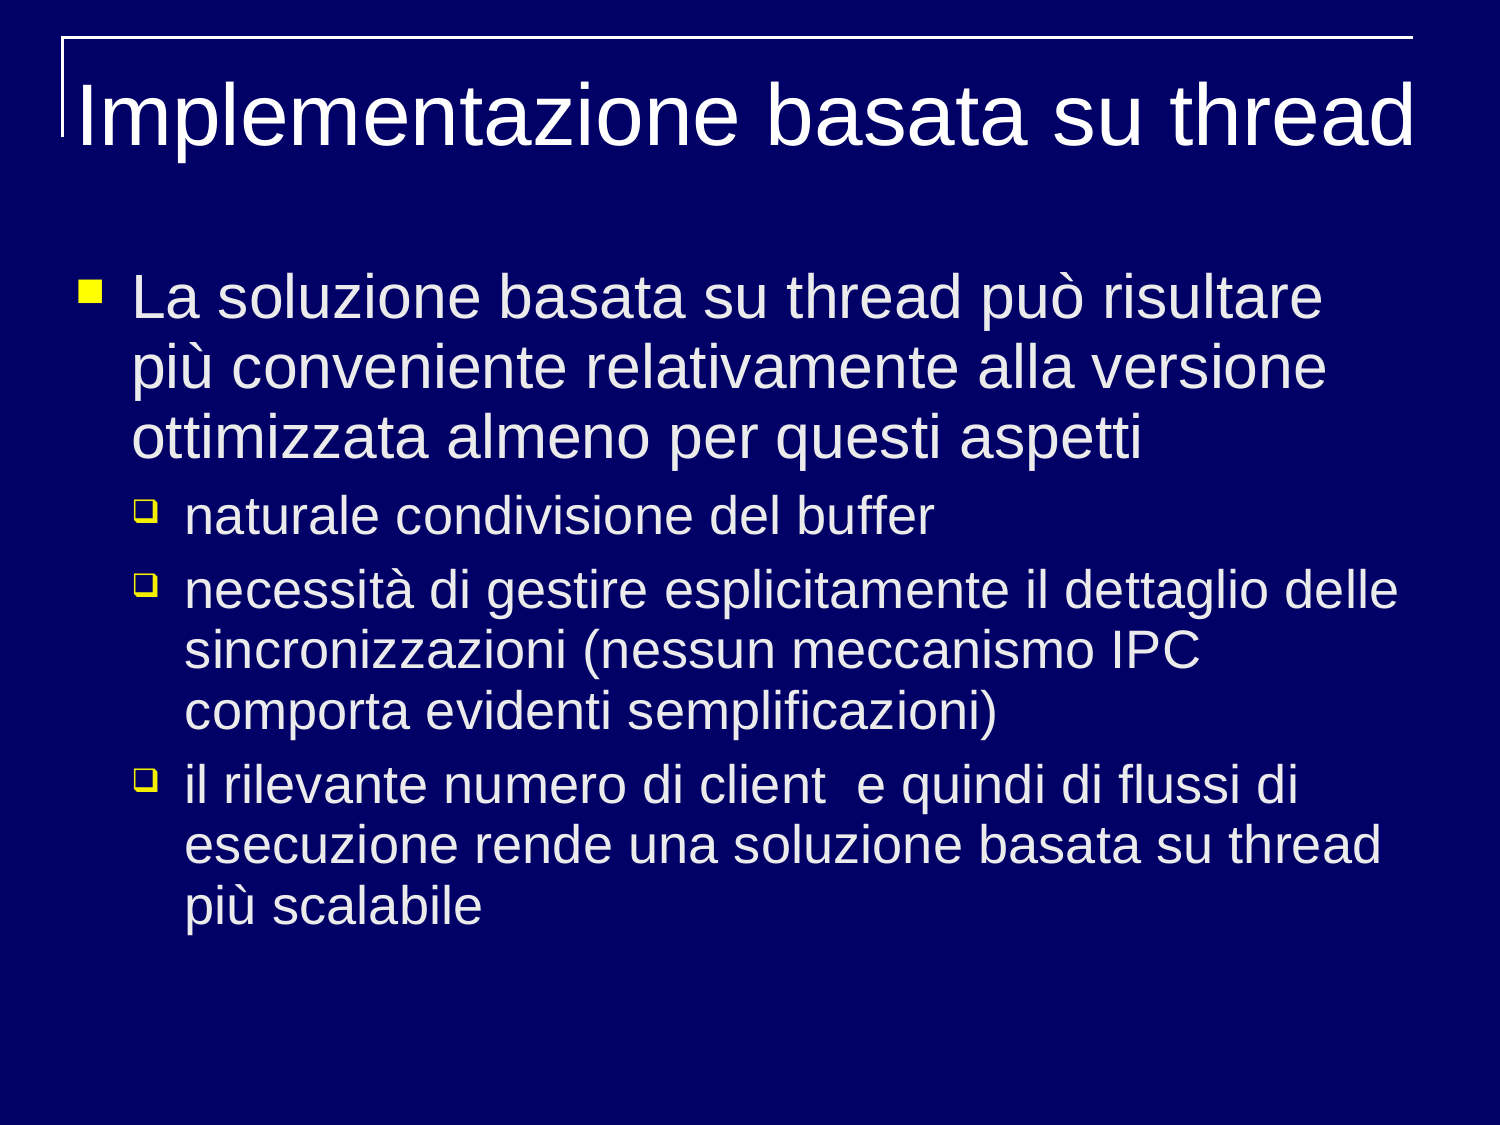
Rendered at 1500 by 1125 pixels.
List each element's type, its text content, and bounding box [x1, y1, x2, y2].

list La soluzione basata su thread può risultare più conveniente relativamente alla versione ottimizzata almeno per questi aspetti naturale condivisione del buffer necessità di gestire esplicitamente il dettaglio delle sincronizzazioni (nessun meccanismo IPC comporta evidenti semplificazioni) il rilevante numero di client e quindi di flussi di esecuzione rende una soluzione basata su thread più scalabile [75, 262, 1426, 1006]
title Implementazione basata su thread [75, 52, 1426, 178]
